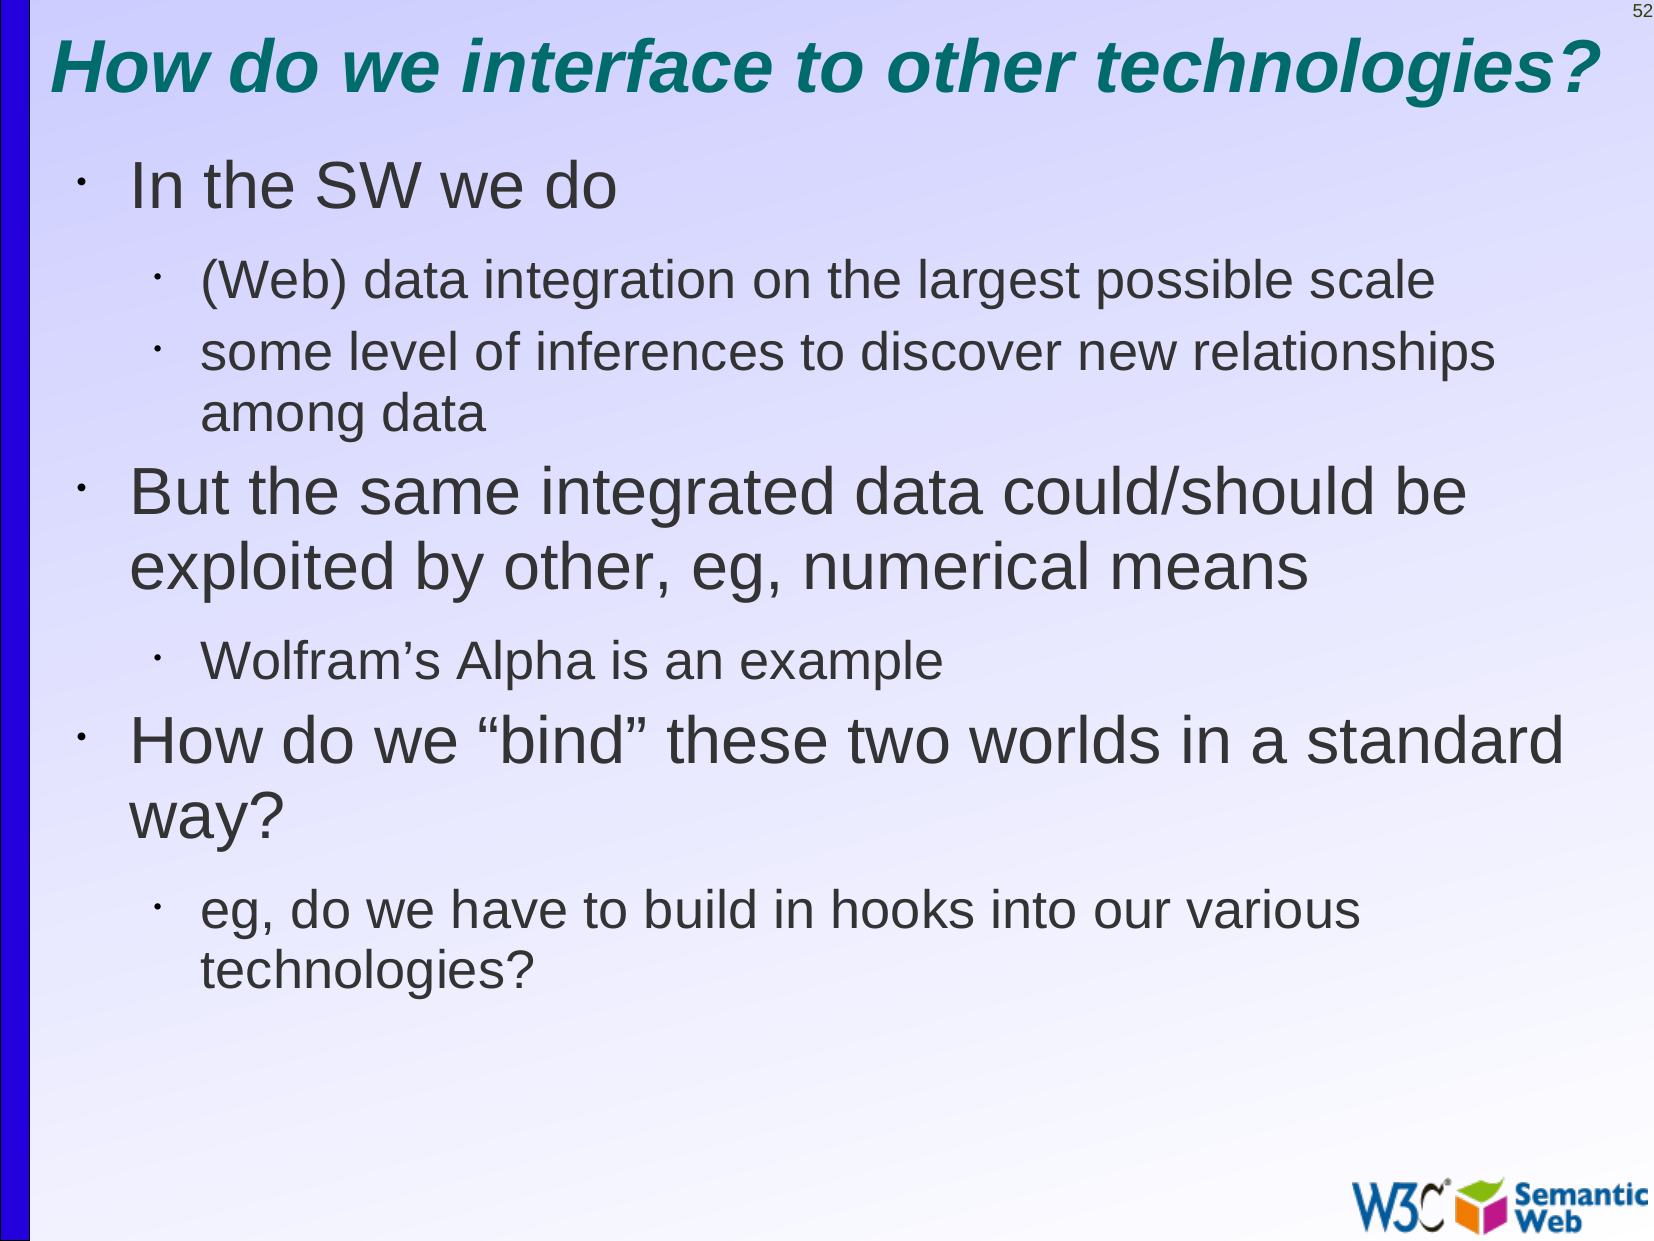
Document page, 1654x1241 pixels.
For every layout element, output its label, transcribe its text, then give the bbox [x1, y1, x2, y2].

title How do we interface to other technologies? [0, 5, 1654, 125]
list In the SW we do (Web) data integration on the largest possible scale some level of inferences to discover new relationships among data But the same integrated data could/should be exploited by other, eg, numerical means Wolfram’s Alpha is an example How do we “bind” these two worlds in a standard way? eg, do we have to build in hooks into our various technologies? [59, 147, 1642, 1134]
picture [1352, 1175, 1648, 1235]
